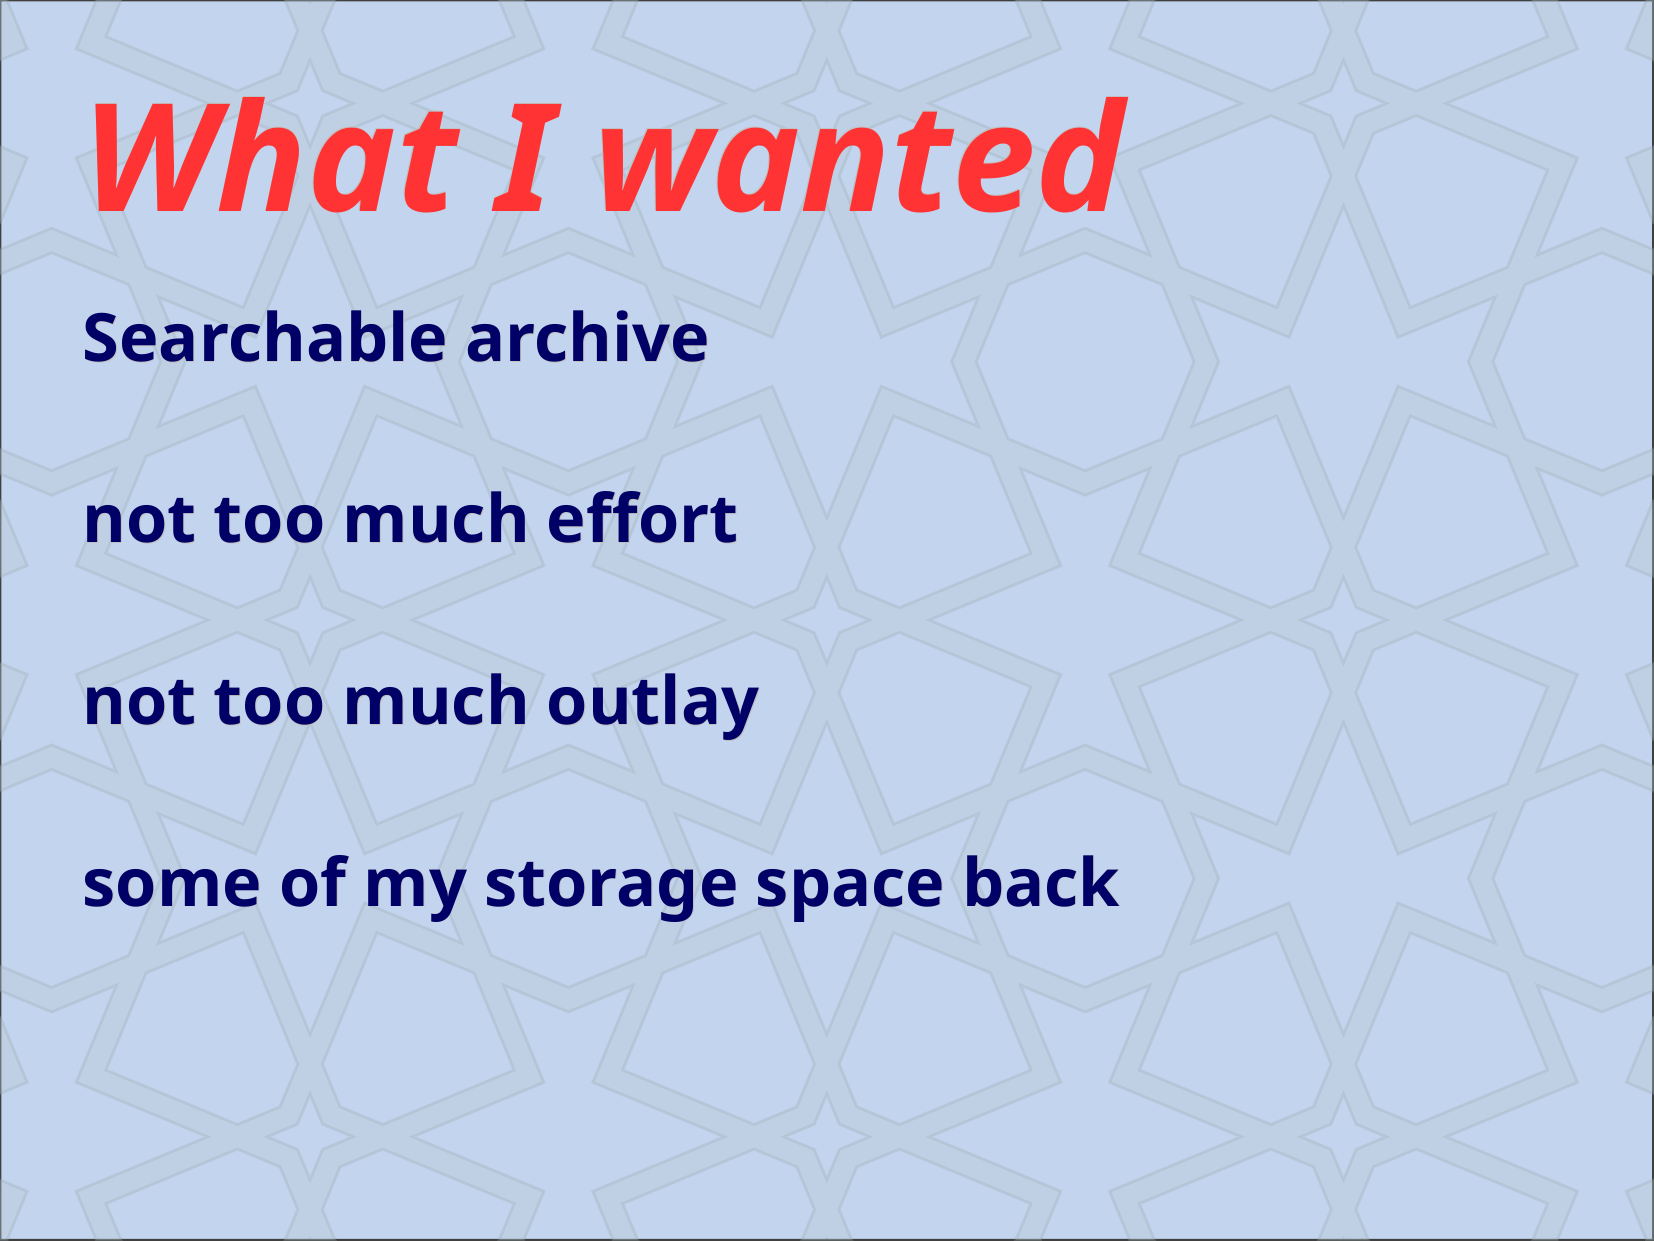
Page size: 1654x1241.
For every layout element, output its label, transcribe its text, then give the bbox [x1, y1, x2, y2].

list Searchable archive not too much effort not too much outlay some of my storage space back [82, 290, 1571, 1010]
title What I wanted [82, 49, 1571, 257]
